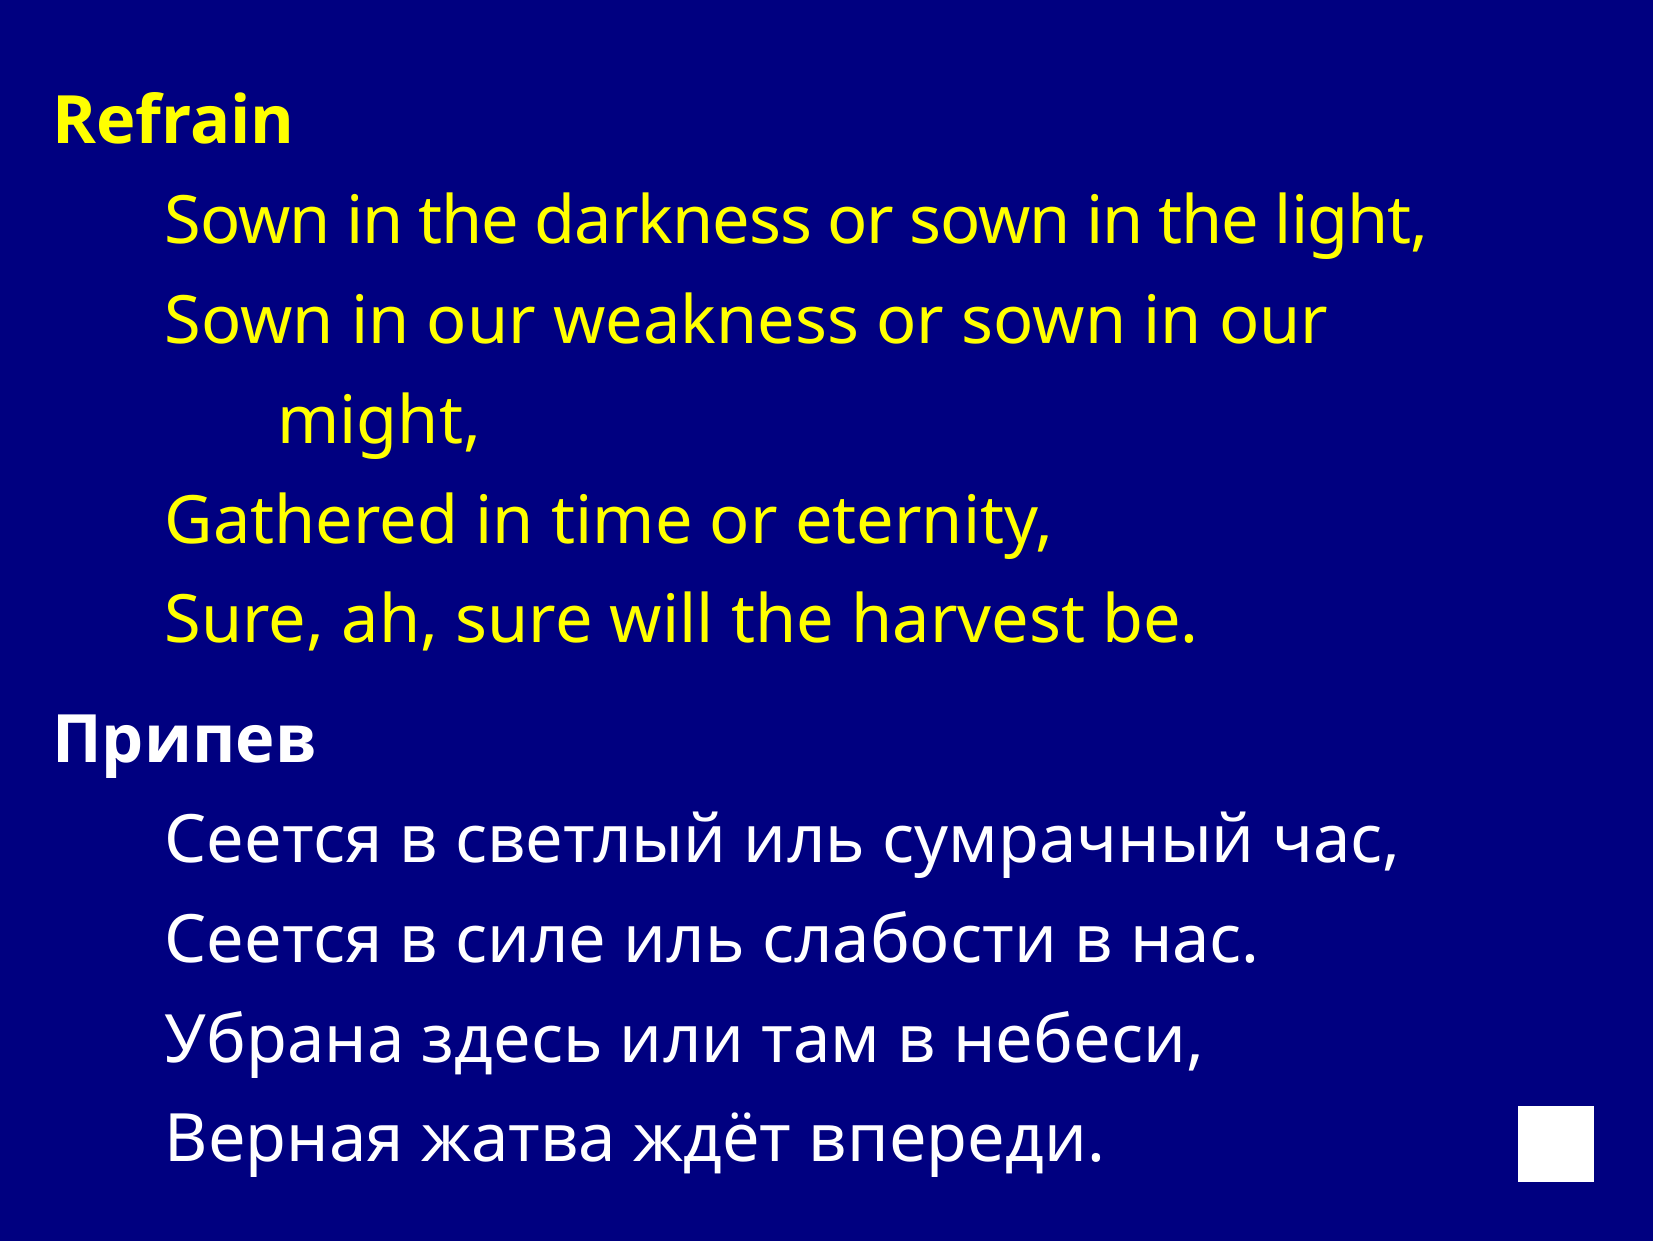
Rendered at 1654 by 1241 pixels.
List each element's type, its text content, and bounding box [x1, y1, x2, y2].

text_box [1518, 1106, 1594, 1182]
text_box Припев Сеется в светлый иль сумрачный час, Сеется в силе иль слабости в нас. Убрана здесь или там в небеси, Верная жатва ждёт впереди. [37, 675, 1576, 1163]
text_box Refrain Sown in the darkness or sown in the light, Sown in our weakness or sown in our might, Gathered in time or eternity, Sure, ah, sure will the harvest be. [37, 56, 1653, 638]
